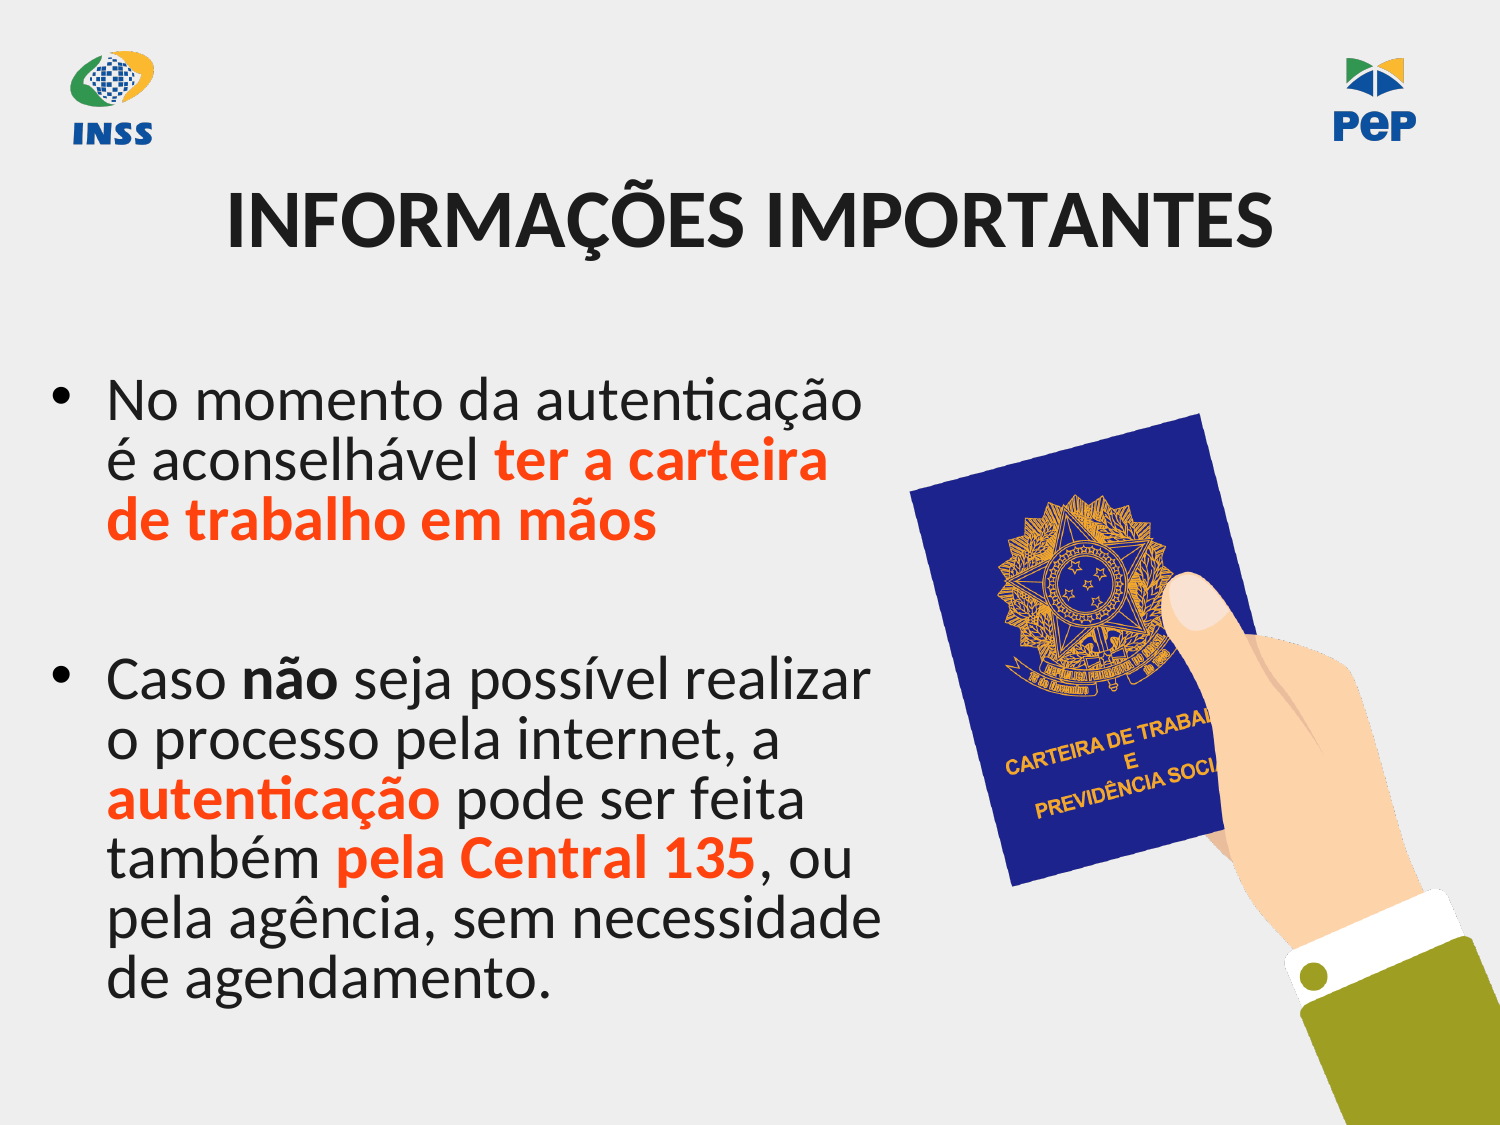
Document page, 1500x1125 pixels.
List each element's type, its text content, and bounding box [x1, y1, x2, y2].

list No momento da autenticação é aconselhável ter a carteira de trabalho em mãos Caso não seja possível realizar o processo pela internet, a autenticação pode ser feita também pela Central 135, ou pela agência, sem necessidade de agendamento. [35, 365, 906, 1004]
picture [909, 413, 1500, 1125]
title INFORMAÇÕES IMPORTANTES [75, 145, 1426, 284]
picture [70, 51, 154, 145]
picture [1334, 58, 1416, 141]
